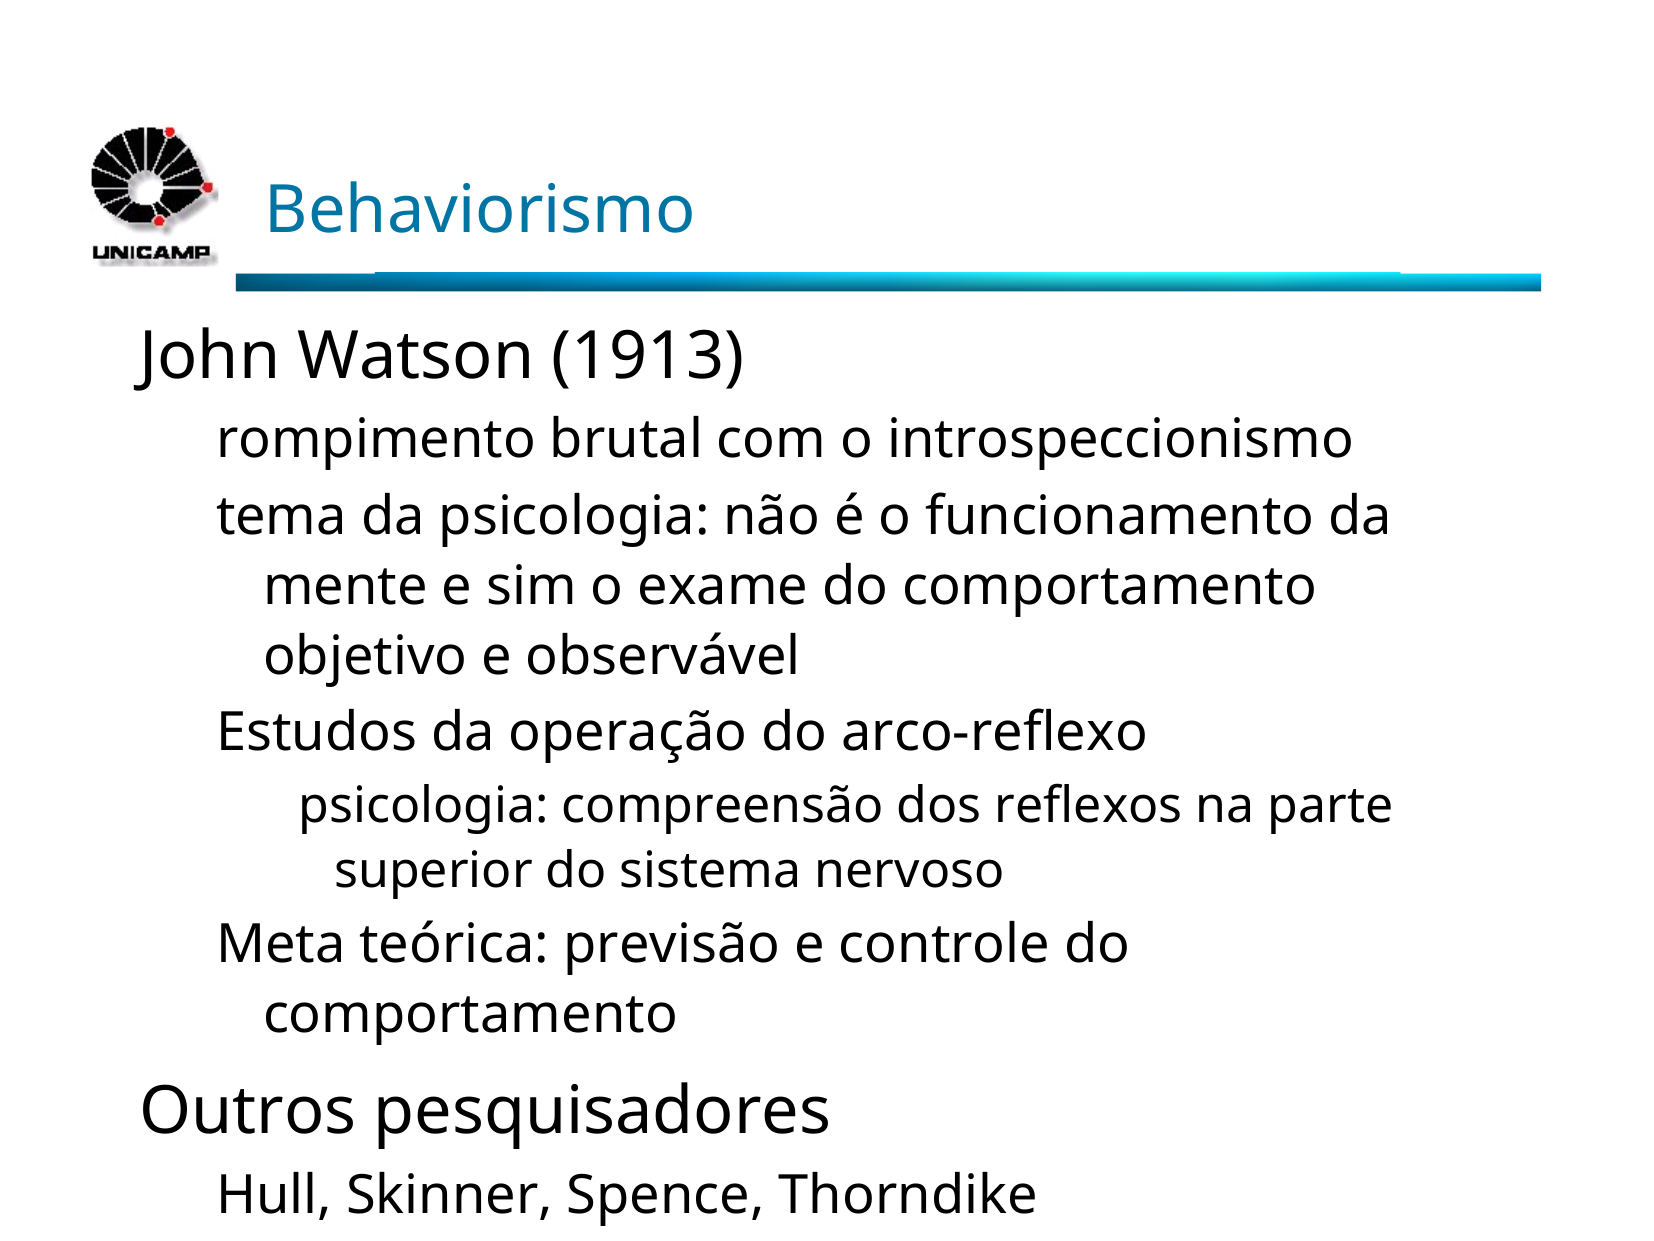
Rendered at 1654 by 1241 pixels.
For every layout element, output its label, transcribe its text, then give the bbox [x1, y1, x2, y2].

title Behaviorismo [264, 42, 1534, 250]
list John Watson (1913) rompimento brutal com o introspeccionismo tema da psicologia: não é o funcionamento da mente e sim o exame do comportamento objetivo e observável Estudos da operação do arco-reflexo psicologia: compreensão dos reflexos na parte superior do sistema nervoso Meta teórica: previsão e controle do comportamento Outros pesquisadores Hull, Skinner, Spence, Thorndike Dominou a psicologia de 1920 a 1950 [121, 309, 1534, 1182]
picture [125, 272, 1654, 295]
